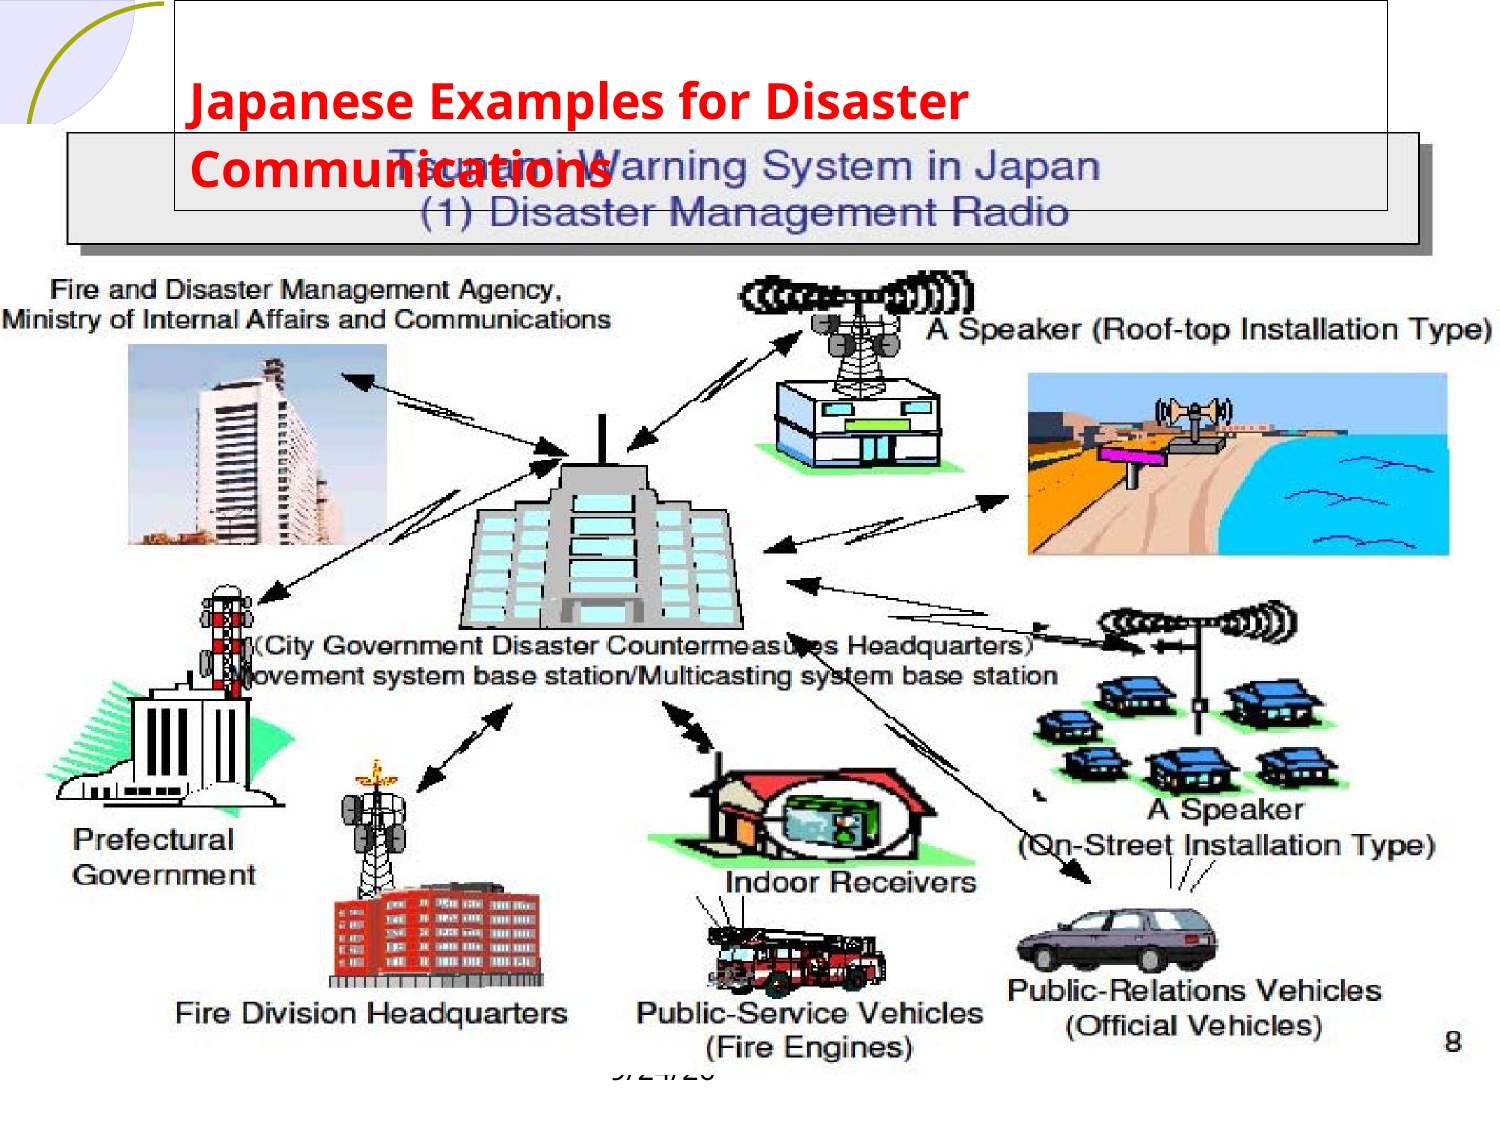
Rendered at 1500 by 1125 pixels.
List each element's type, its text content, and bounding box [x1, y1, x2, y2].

picture [0, 124, 1500, 1075]
text_box Japanese Examples for Disaster Communications [174, 0, 1388, 211]
